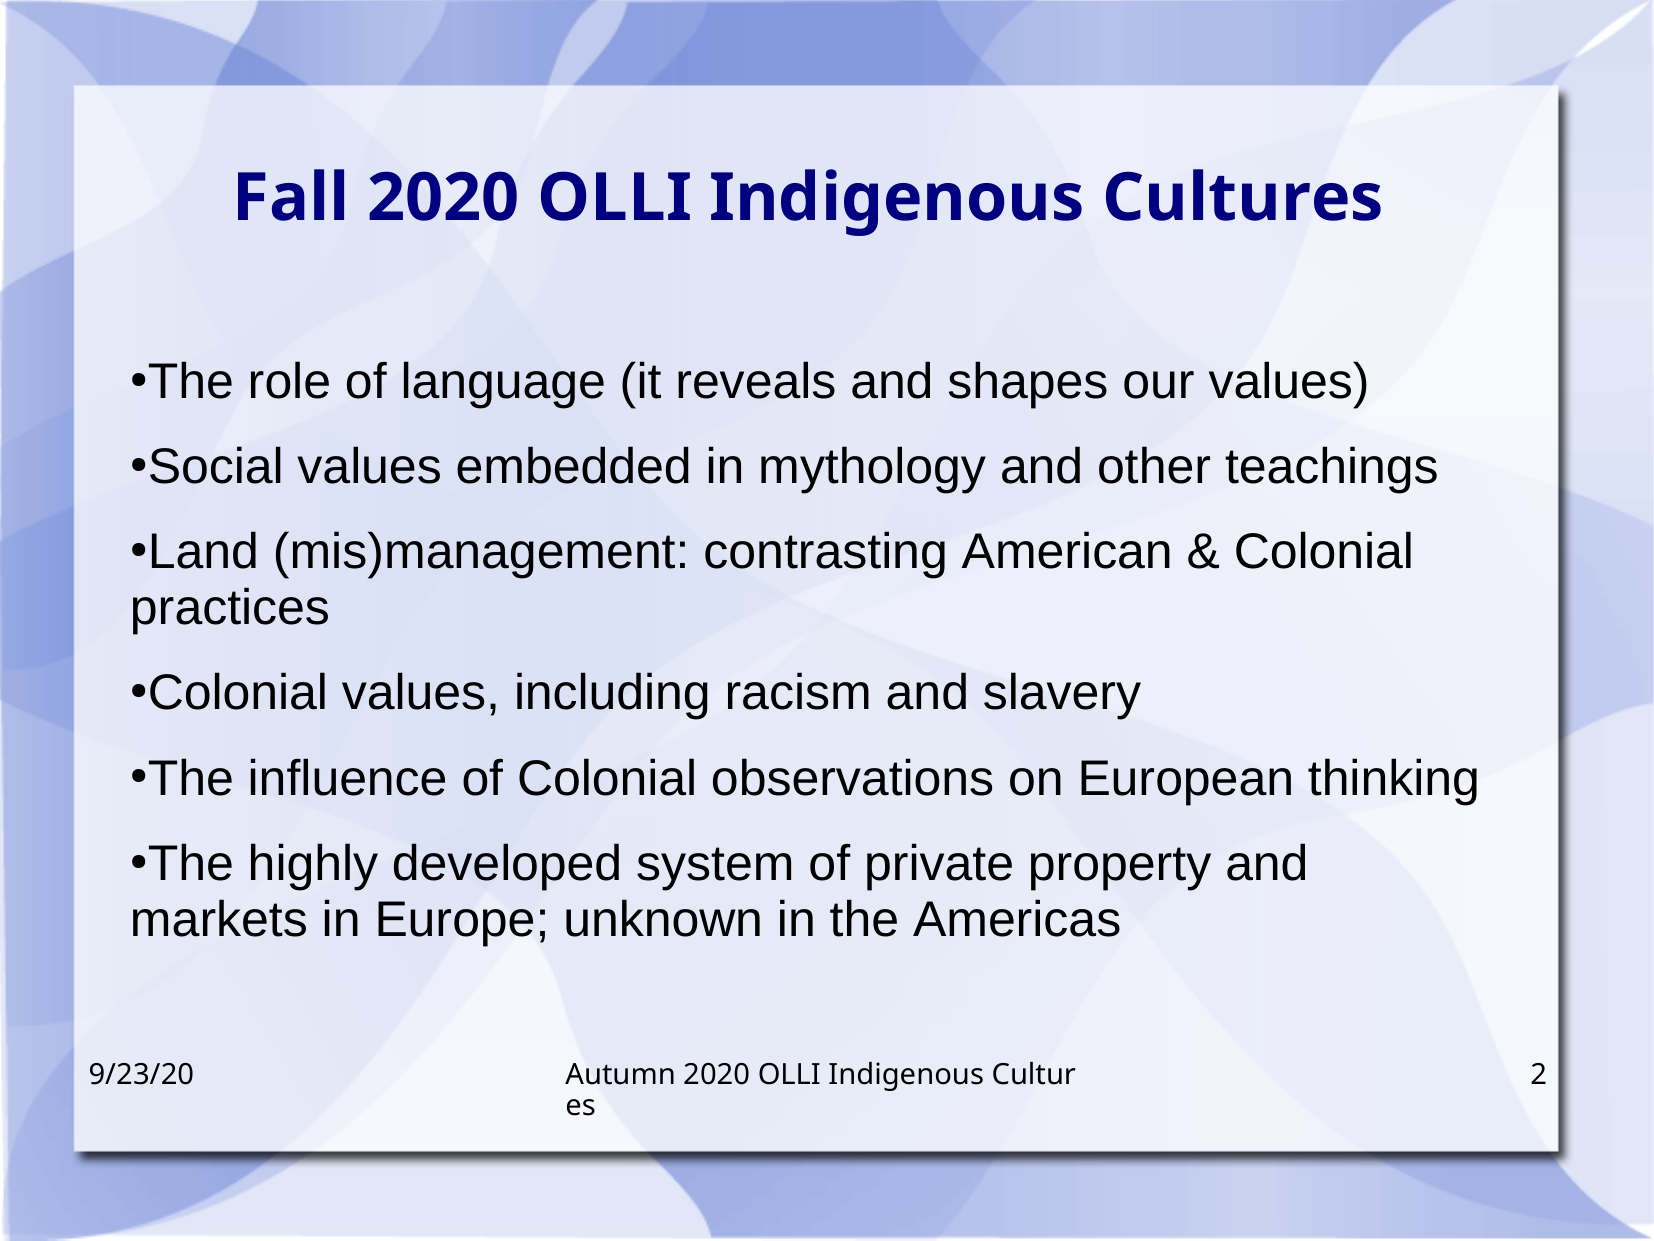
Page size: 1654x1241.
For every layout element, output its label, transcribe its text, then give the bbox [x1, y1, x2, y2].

picture [0, 0, 1654, 1241]
text_box The role of language (it reveals and shapes our values) Social values embedded in mythology and other teachings Land (mis)management: contrasting American & Colonial practices Colonial values, including racism and slavery The influence of Colonial observations on European thinking The highly developed system of private property and markets in Europe; unknown in the Americas [129, 324, 1489, 975]
title Fall 2020 OLLI Indigenous Cultures [82, 90, 1536, 298]
